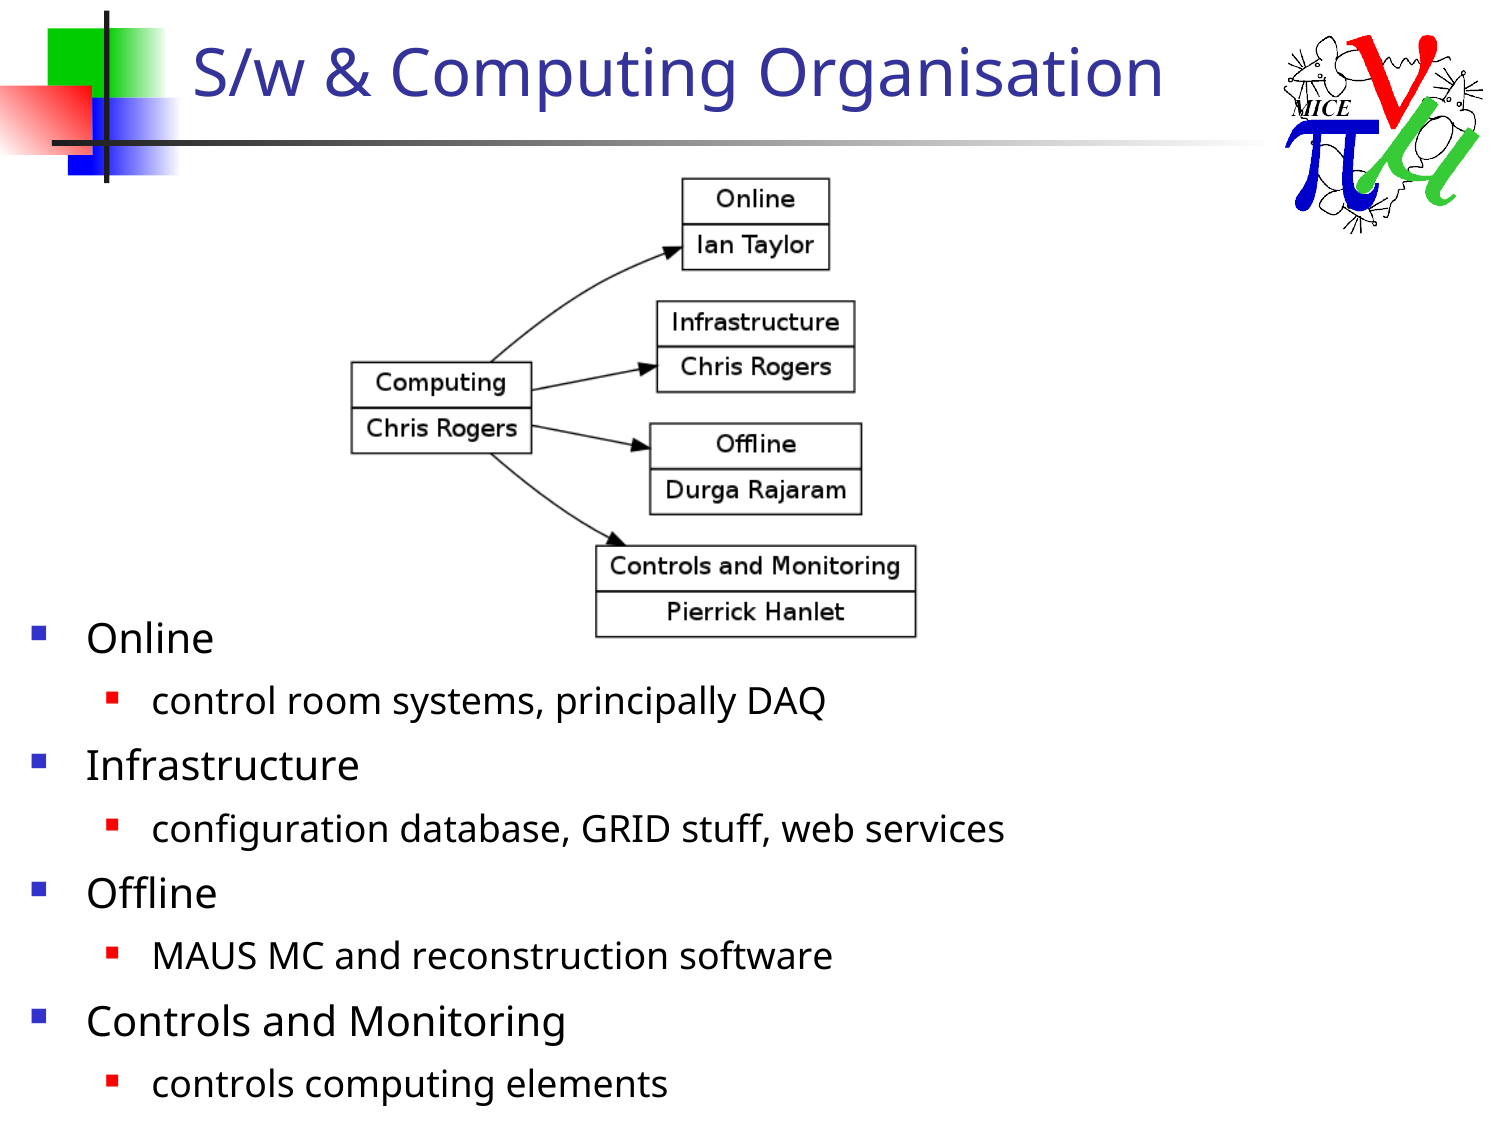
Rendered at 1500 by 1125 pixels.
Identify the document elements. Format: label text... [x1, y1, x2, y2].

picture [1264, 5, 1500, 251]
list Online control room systems, principally DAQ Infrastructure configuration database, GRID stuff, web services Offline MAUS MC and reconstruction software Controls and Monitoring controls computing elements Note C+M has been promoted up one level from being an online task [29, 608, 1465, 1098]
title S/w & Computing Organisation [191, 0, 1471, 164]
picture [344, 172, 924, 644]
